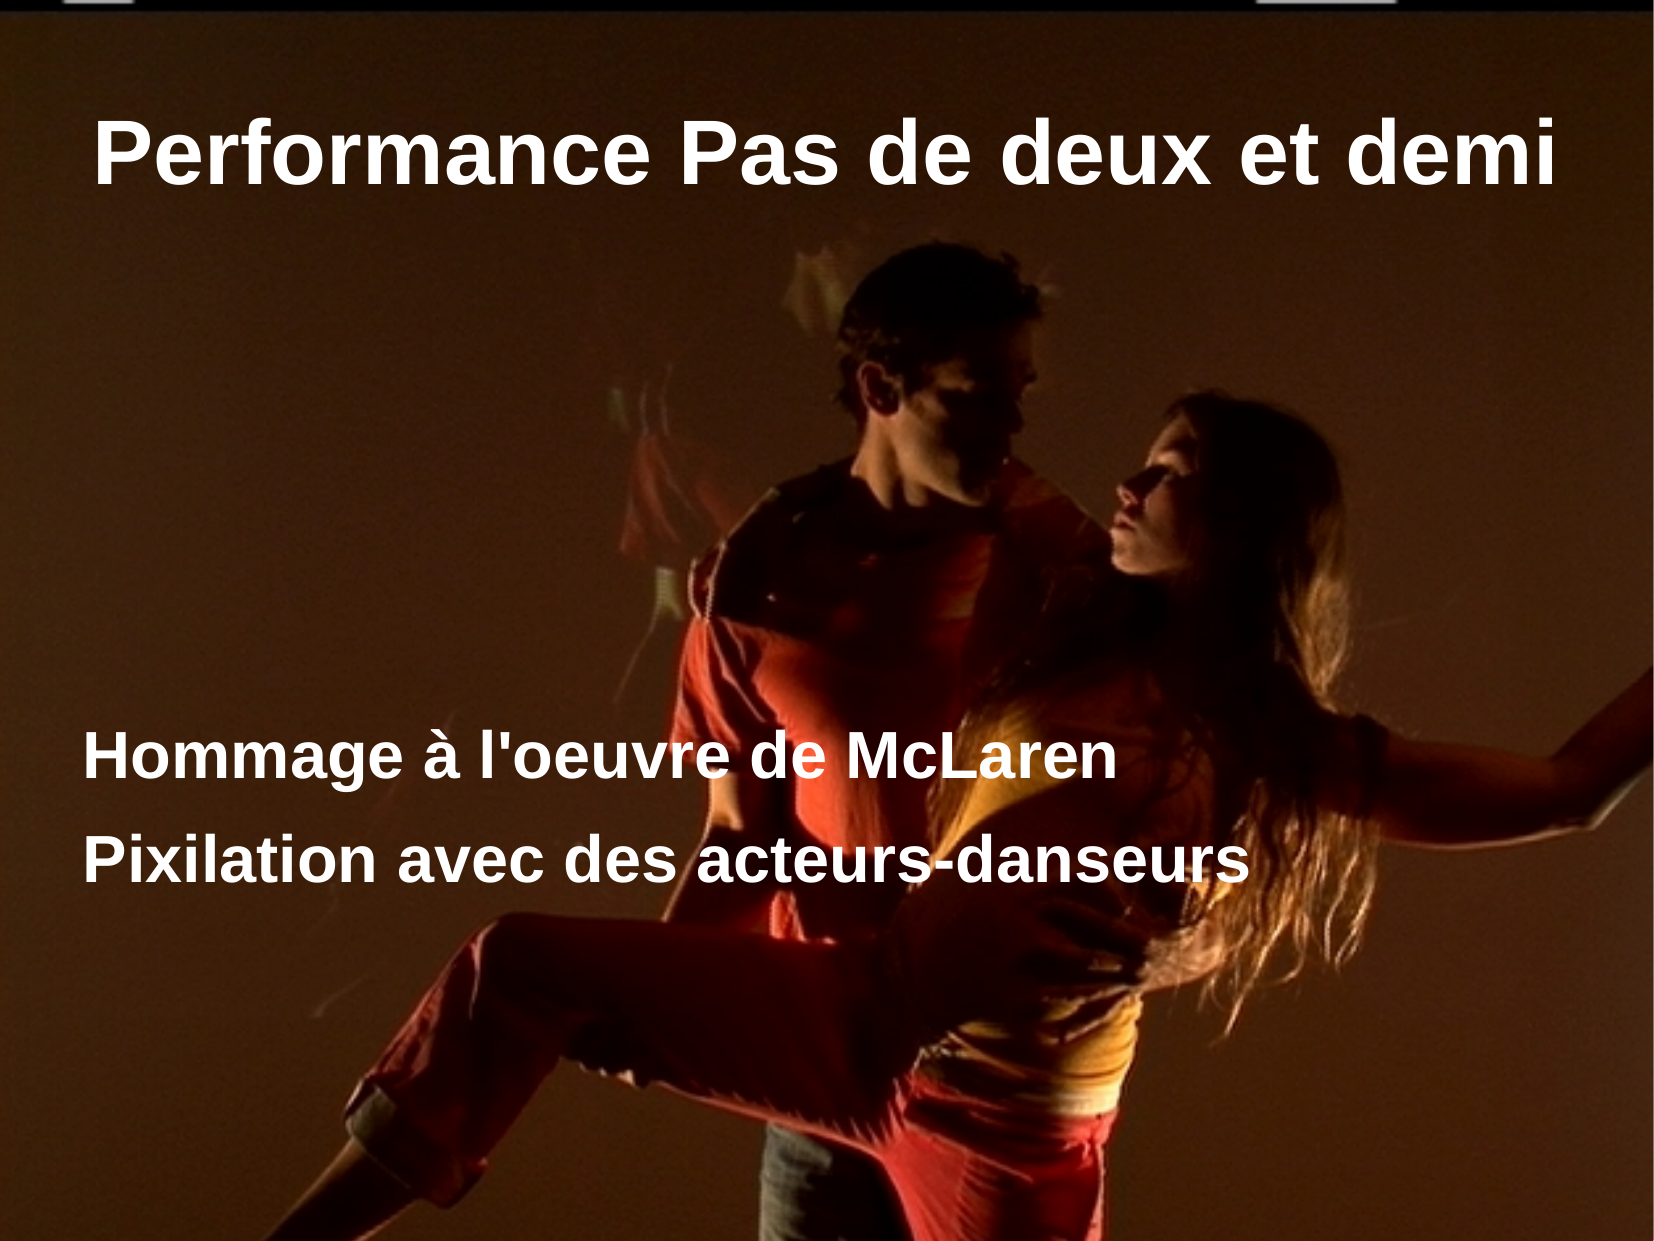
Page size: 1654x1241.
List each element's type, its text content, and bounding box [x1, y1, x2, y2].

title Performance Pas de deux et demi [82, 49, 1571, 257]
picture [0, 0, 1654, 1241]
list Hommage à l'oeuvre de McLaren Pixilation avec des acteurs-danseurs [82, 717, 1571, 1109]
